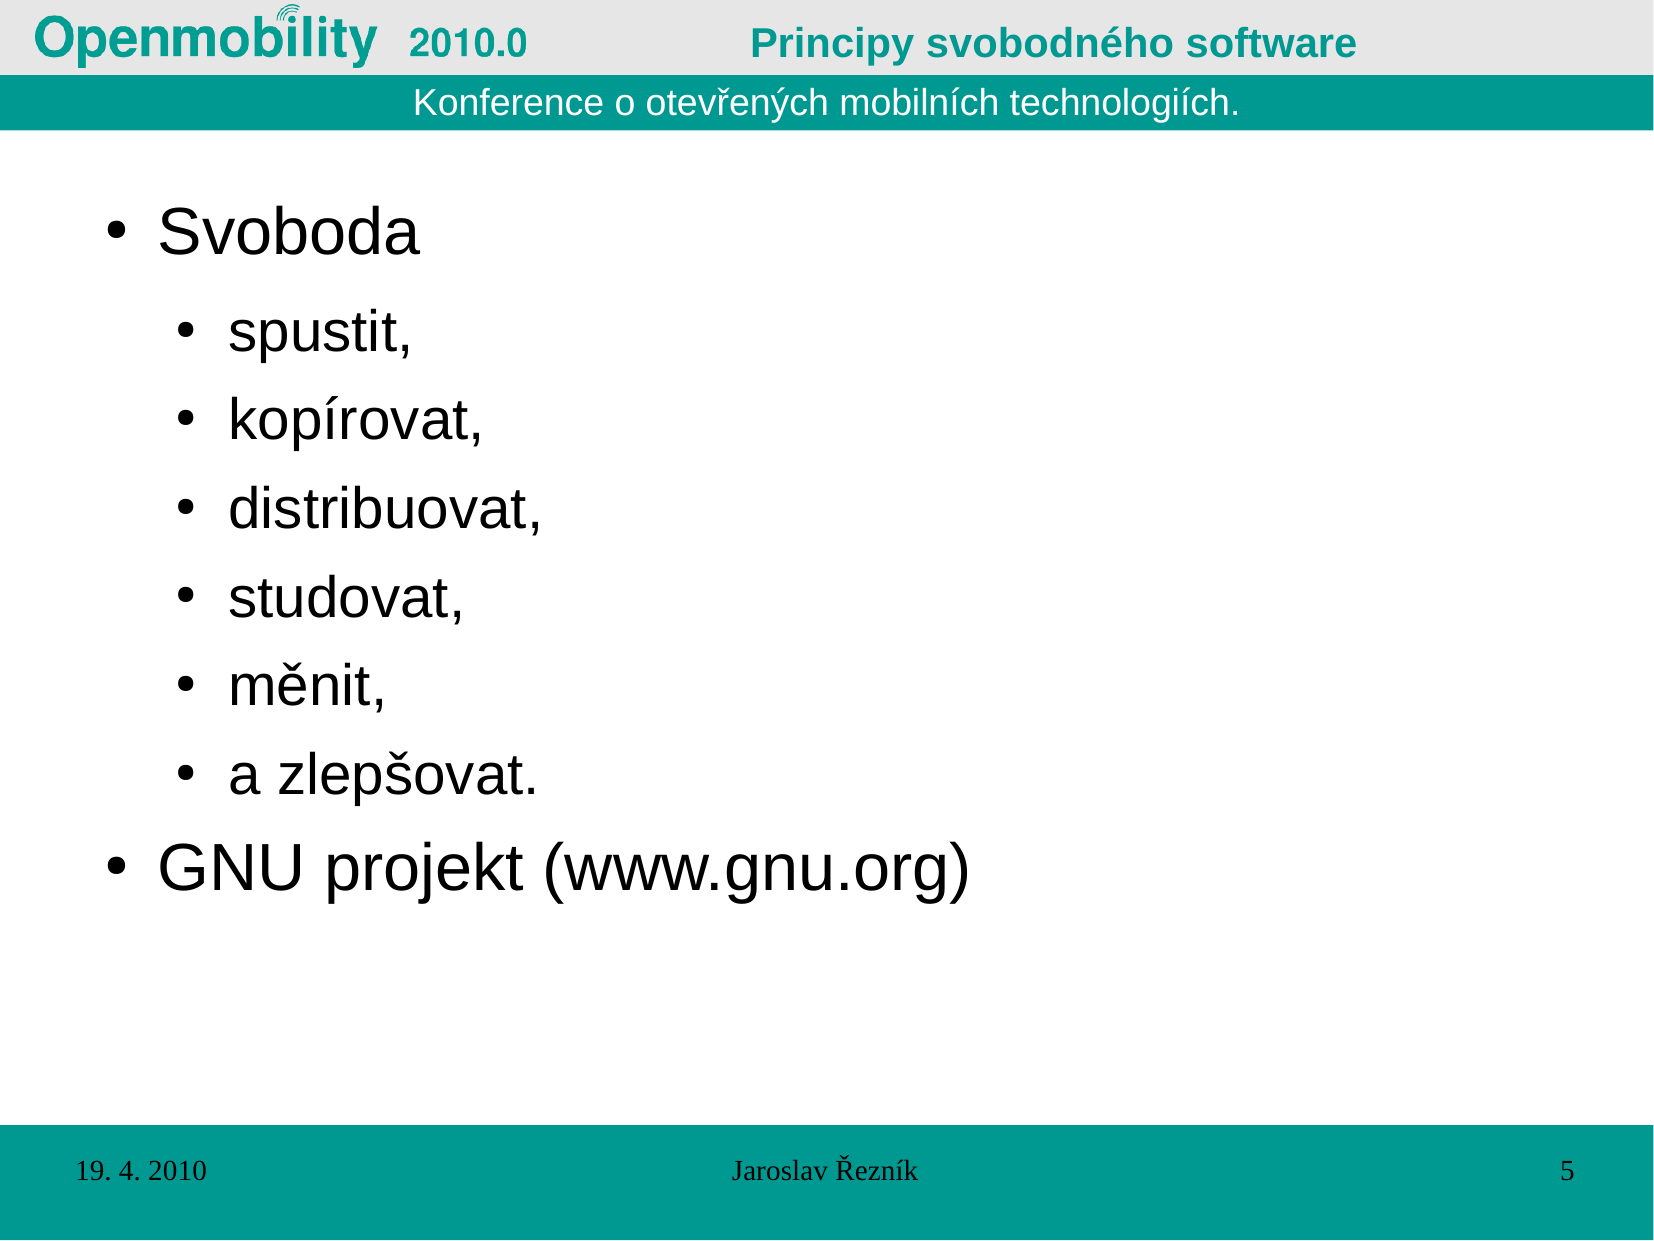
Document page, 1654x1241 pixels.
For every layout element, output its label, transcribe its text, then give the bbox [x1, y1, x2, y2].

picture [35, 4, 526, 68]
list Svoboda spustit, kopírovat, distribuovat, studovat, měnit, a zlepšovat. GNU projekt (www.gnu.org) [86, 194, 1576, 1073]
title Principy svobodného software [570, 19, 1538, 68]
